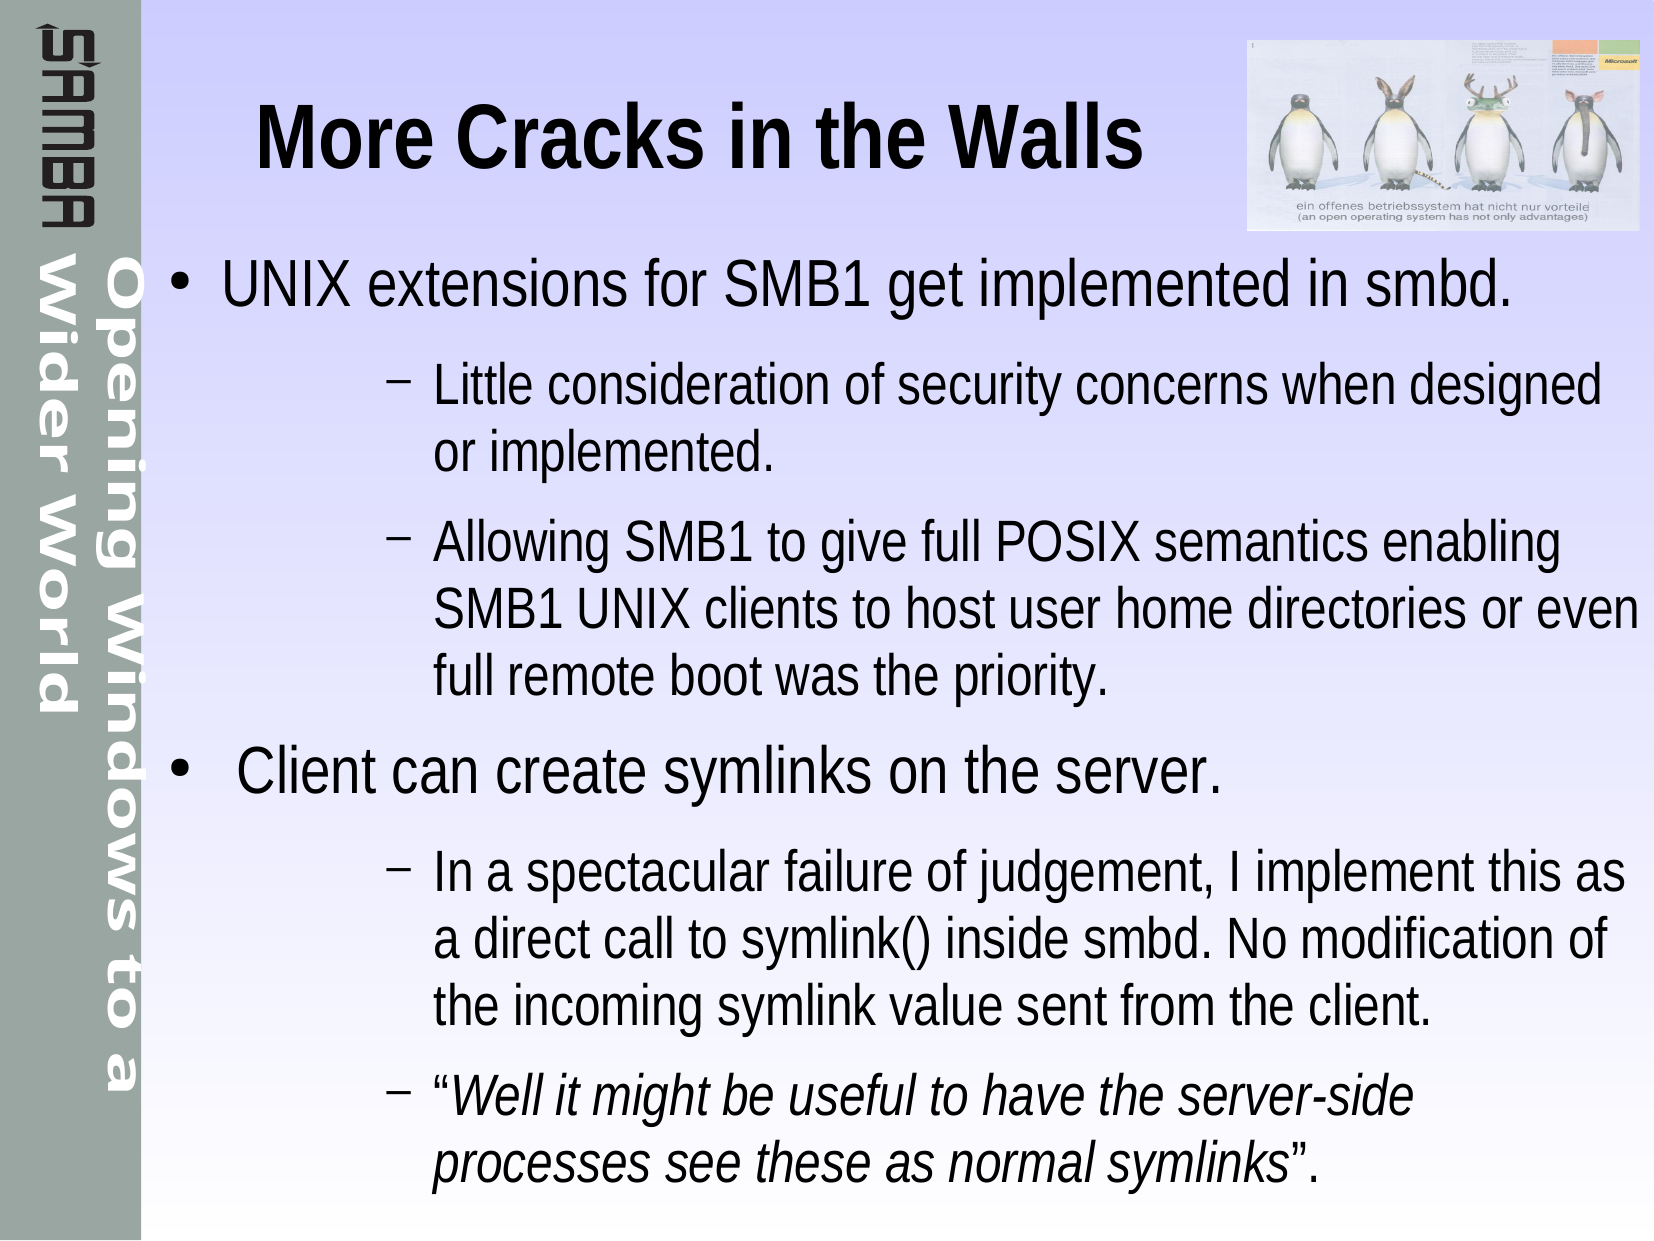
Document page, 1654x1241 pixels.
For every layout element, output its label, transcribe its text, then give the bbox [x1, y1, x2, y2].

picture [1247, 40, 1640, 231]
list UNIX extensions for SMB1 get implemented in smbd. Little consideration of security concerns when designed or implemented. Allowing SMB1 to give full POSIX semantics enabling SMB1 UNIX clients to host user home directories or even full remote boot was the priority. Client can create symlinks on the server. In a spectacular failure of judgement, I implement this as a direct call to symlink() inside smbd. No modification of the incoming symlink value sent from the client. “Well it might be useful to have the server-side processes see these as normal symlinks”. [150, 243, 1642, 1198]
title More Cracks in the Walls [188, 52, 1213, 219]
